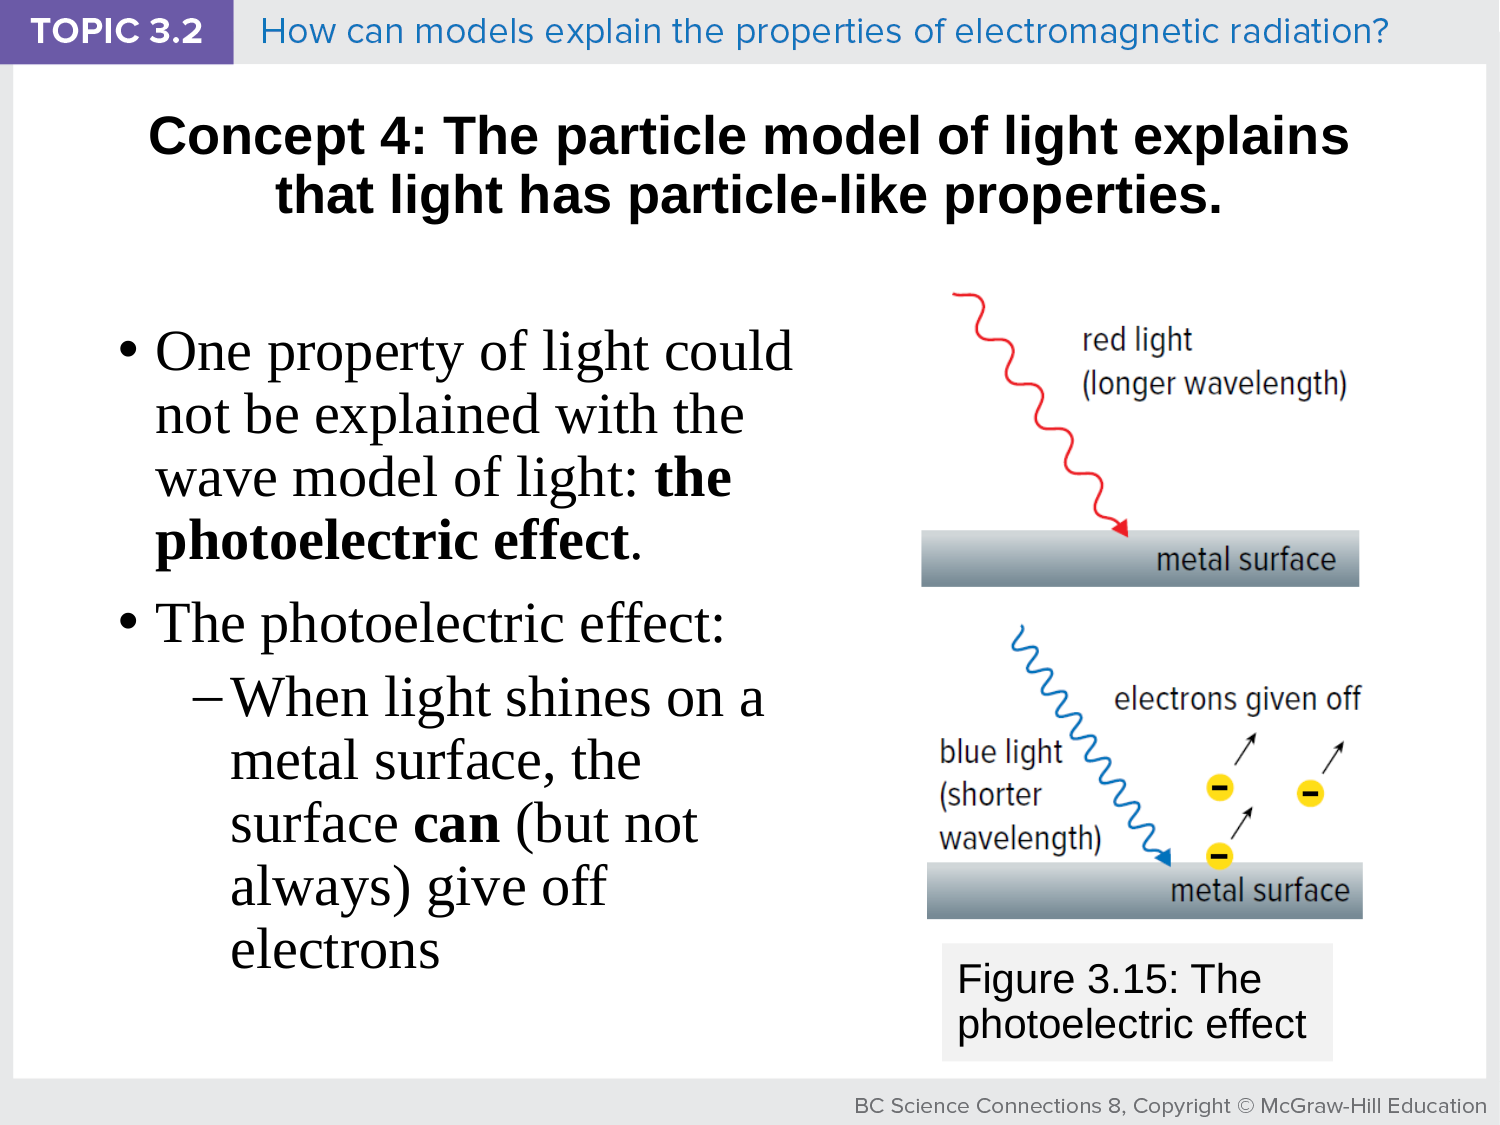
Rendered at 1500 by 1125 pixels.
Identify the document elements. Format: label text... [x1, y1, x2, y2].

picture [0, 0, 1500, 1082]
list Figure 3.15: The photoelectric effect [942, 943, 1333, 1062]
title Concept 4: The particle model of light explains that light has particle-like properties. [103, 76, 1397, 257]
list One property of light could not be explained with the wave model of light: the photoelectric effect. The photoelectric effect: When light shines on a metal surface, the surface can (but not always) give off electrons [103, 312, 822, 1014]
